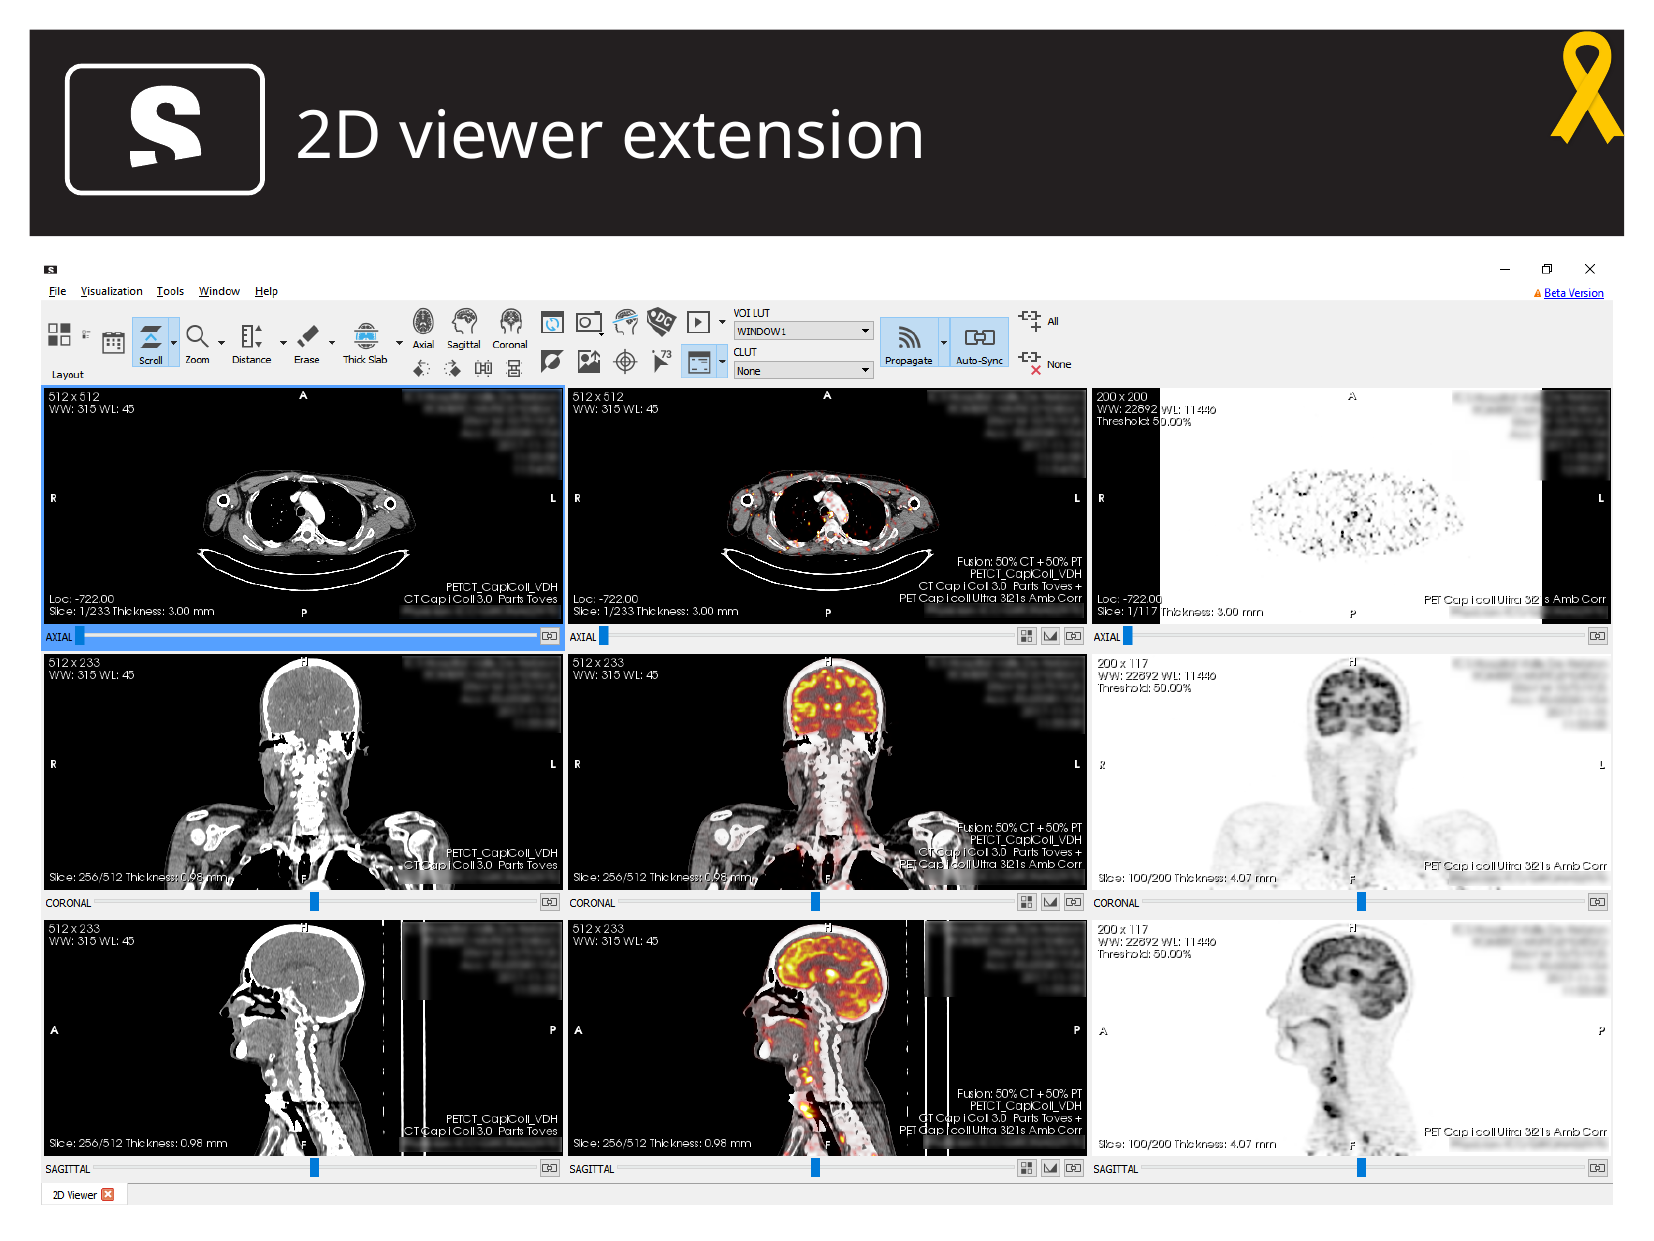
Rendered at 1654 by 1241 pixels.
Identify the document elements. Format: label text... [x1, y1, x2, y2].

picture [1547, 29, 1625, 148]
picture [41, 259, 1613, 1205]
title 2D viewer extension [295, 29, 1524, 237]
